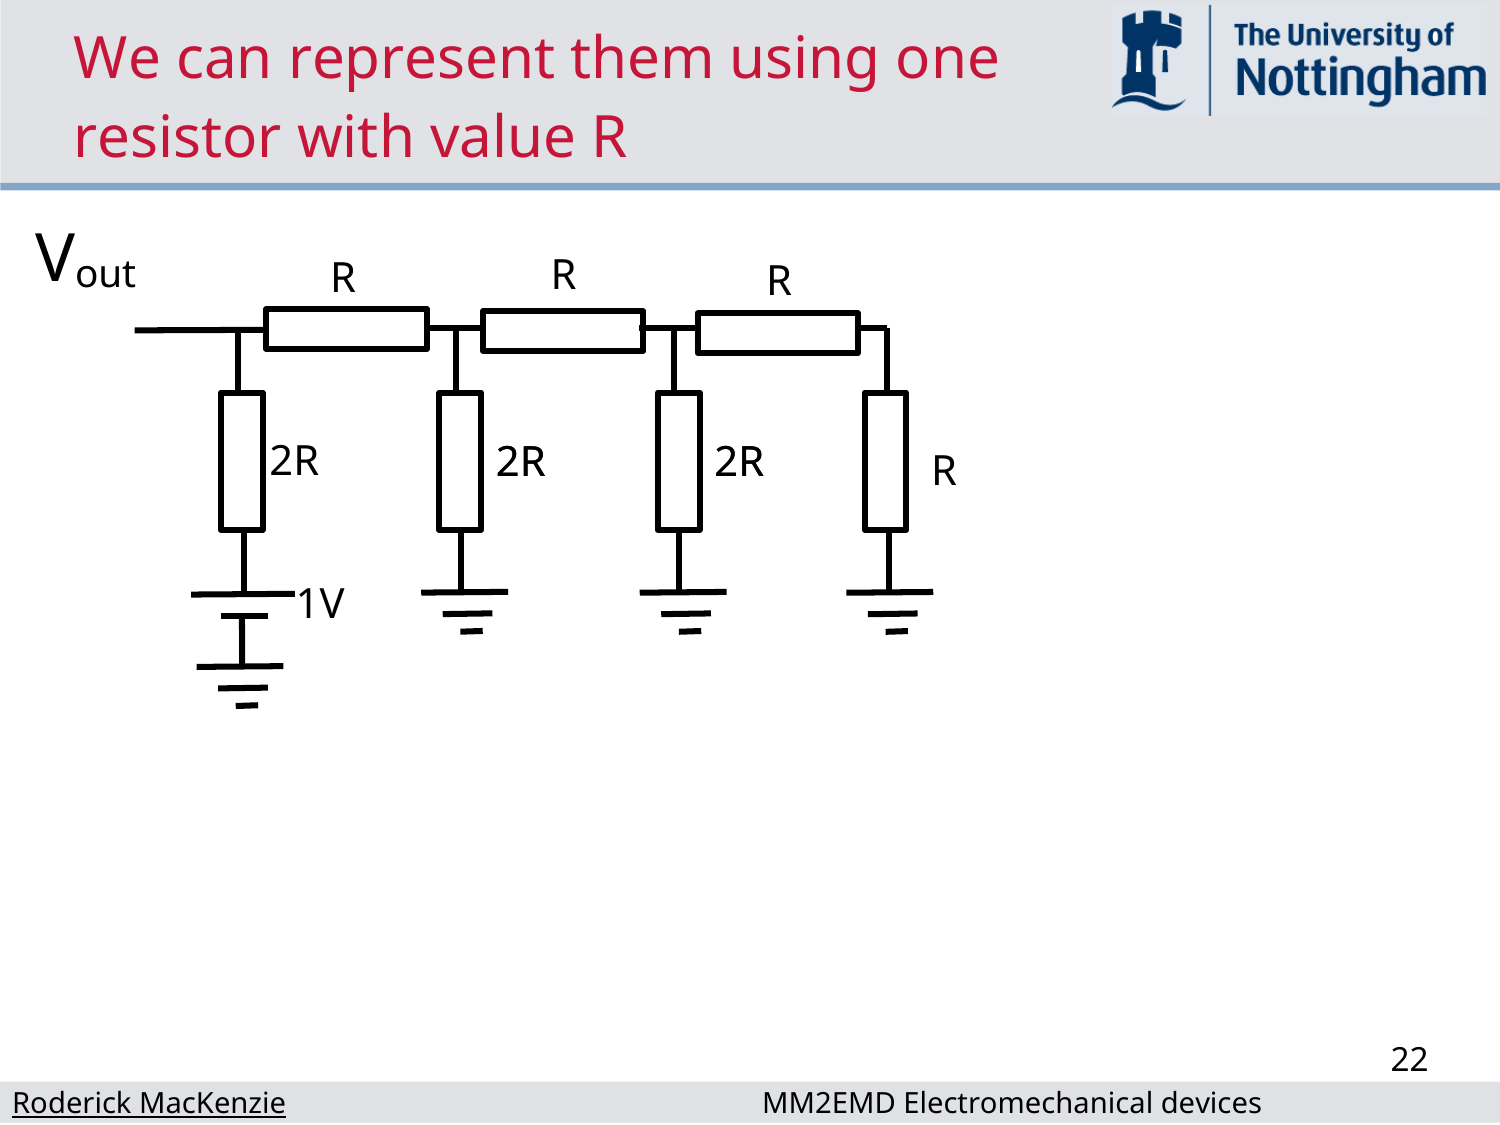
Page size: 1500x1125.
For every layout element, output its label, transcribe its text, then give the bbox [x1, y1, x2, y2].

text_box <number> [1375, 1030, 1500, 1101]
text_box 2R [699, 427, 800, 563]
text_box 1V [280, 569, 381, 714]
text_box R [916, 436, 1017, 572]
text_box 2R [481, 427, 582, 563]
text_box R [751, 246, 852, 382]
text_box 2R [254, 426, 355, 561]
text_box Vout [20, 207, 170, 342]
text_box R [535, 240, 636, 376]
text_box R [315, 243, 416, 379]
picture [1111, 4, 1487, 116]
title We can represent them using one resistor with value R [59, 20, 1137, 172]
